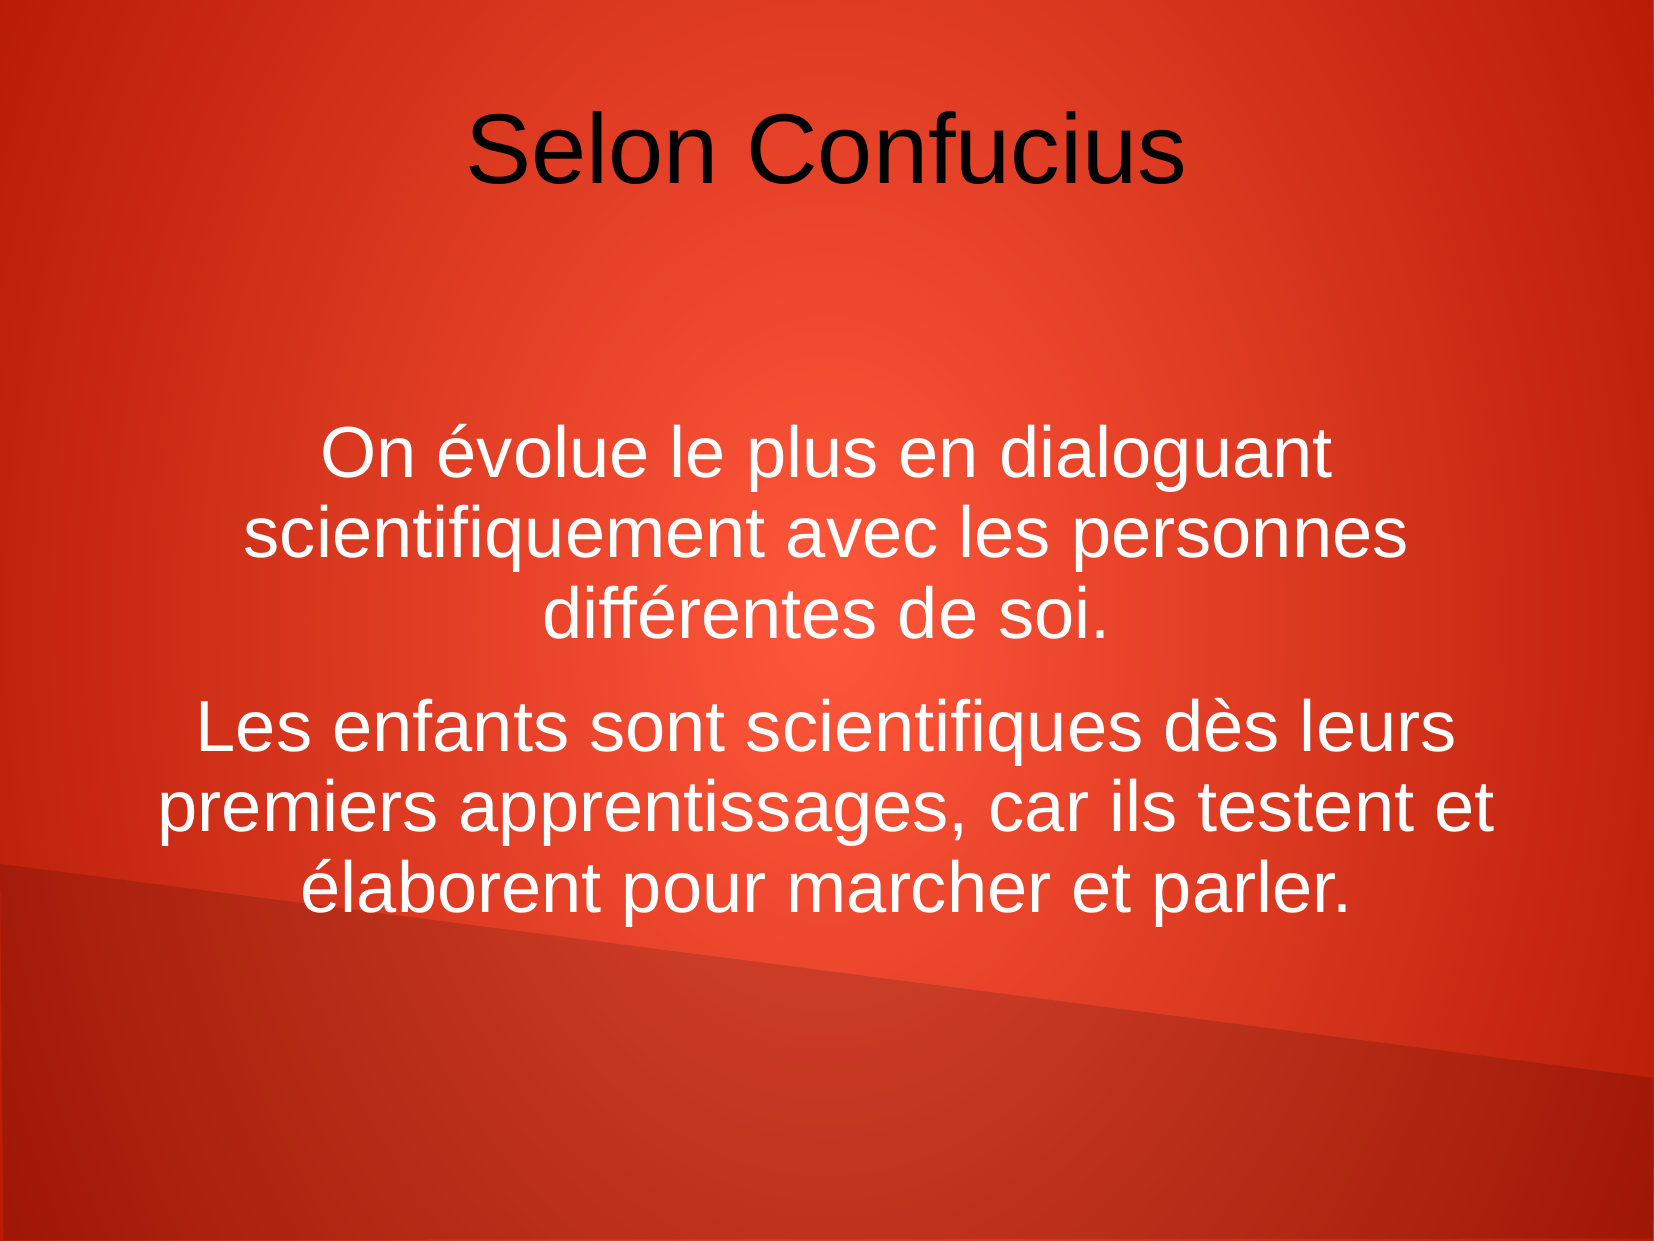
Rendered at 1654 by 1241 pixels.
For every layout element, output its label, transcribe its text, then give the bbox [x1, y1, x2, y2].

title Selon Confucius [82, 47, 1571, 252]
list On évolue le plus en dialoguant scientifiquement avec les personnes différentes de soi. Les enfants sont scientifiques dès leurs premiers apprentissages, car ils testent et élaborent pour marcher et parler. [82, 299, 1571, 1019]
